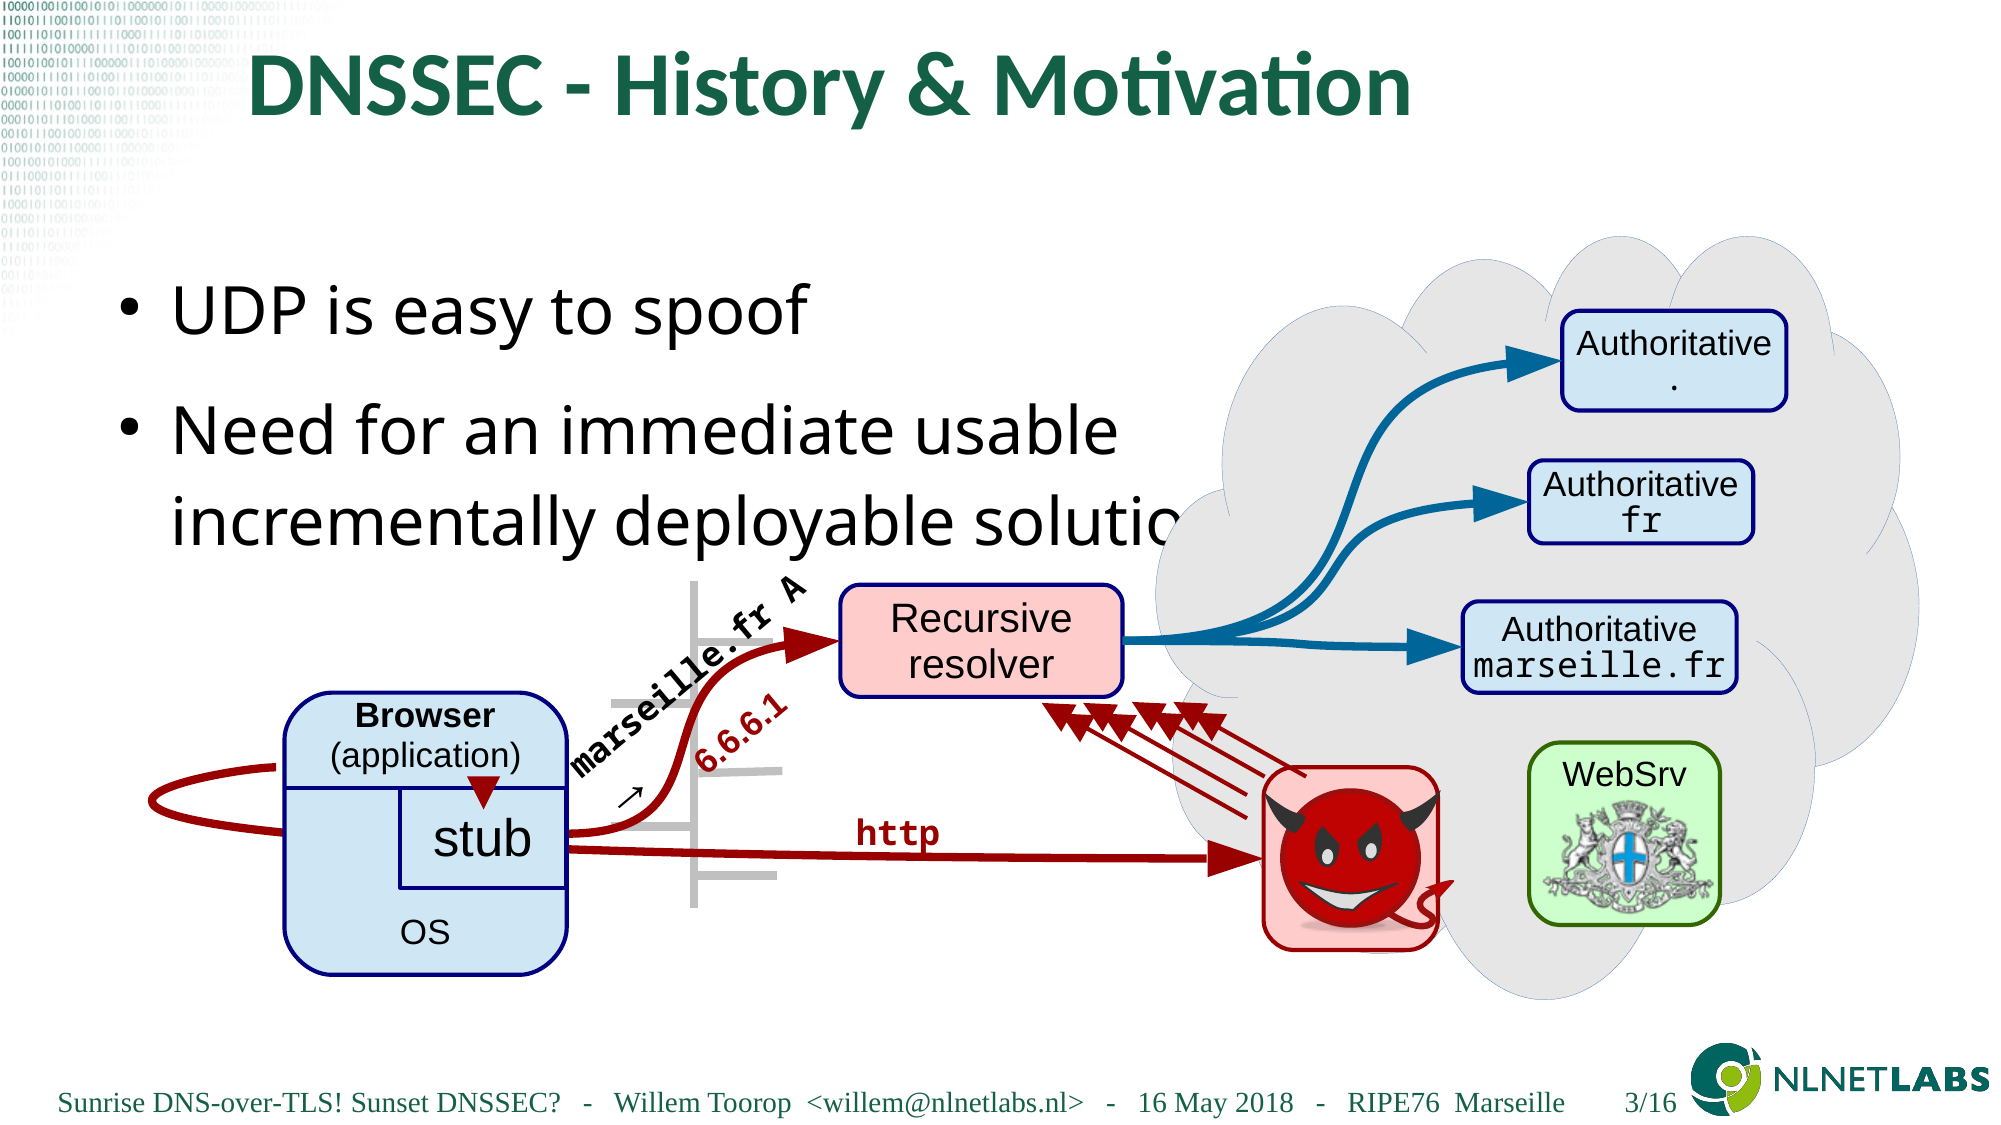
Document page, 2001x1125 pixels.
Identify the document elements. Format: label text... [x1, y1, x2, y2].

list UDP is easy to spoof Need for an immediate usable incrementally deployable solution [99, 263, 1901, 1016]
picture [1691, 1043, 1989, 1116]
title DNSSEC - History & Motivation [99, 44, 1901, 233]
picture [1, 1, 1920, 1000]
